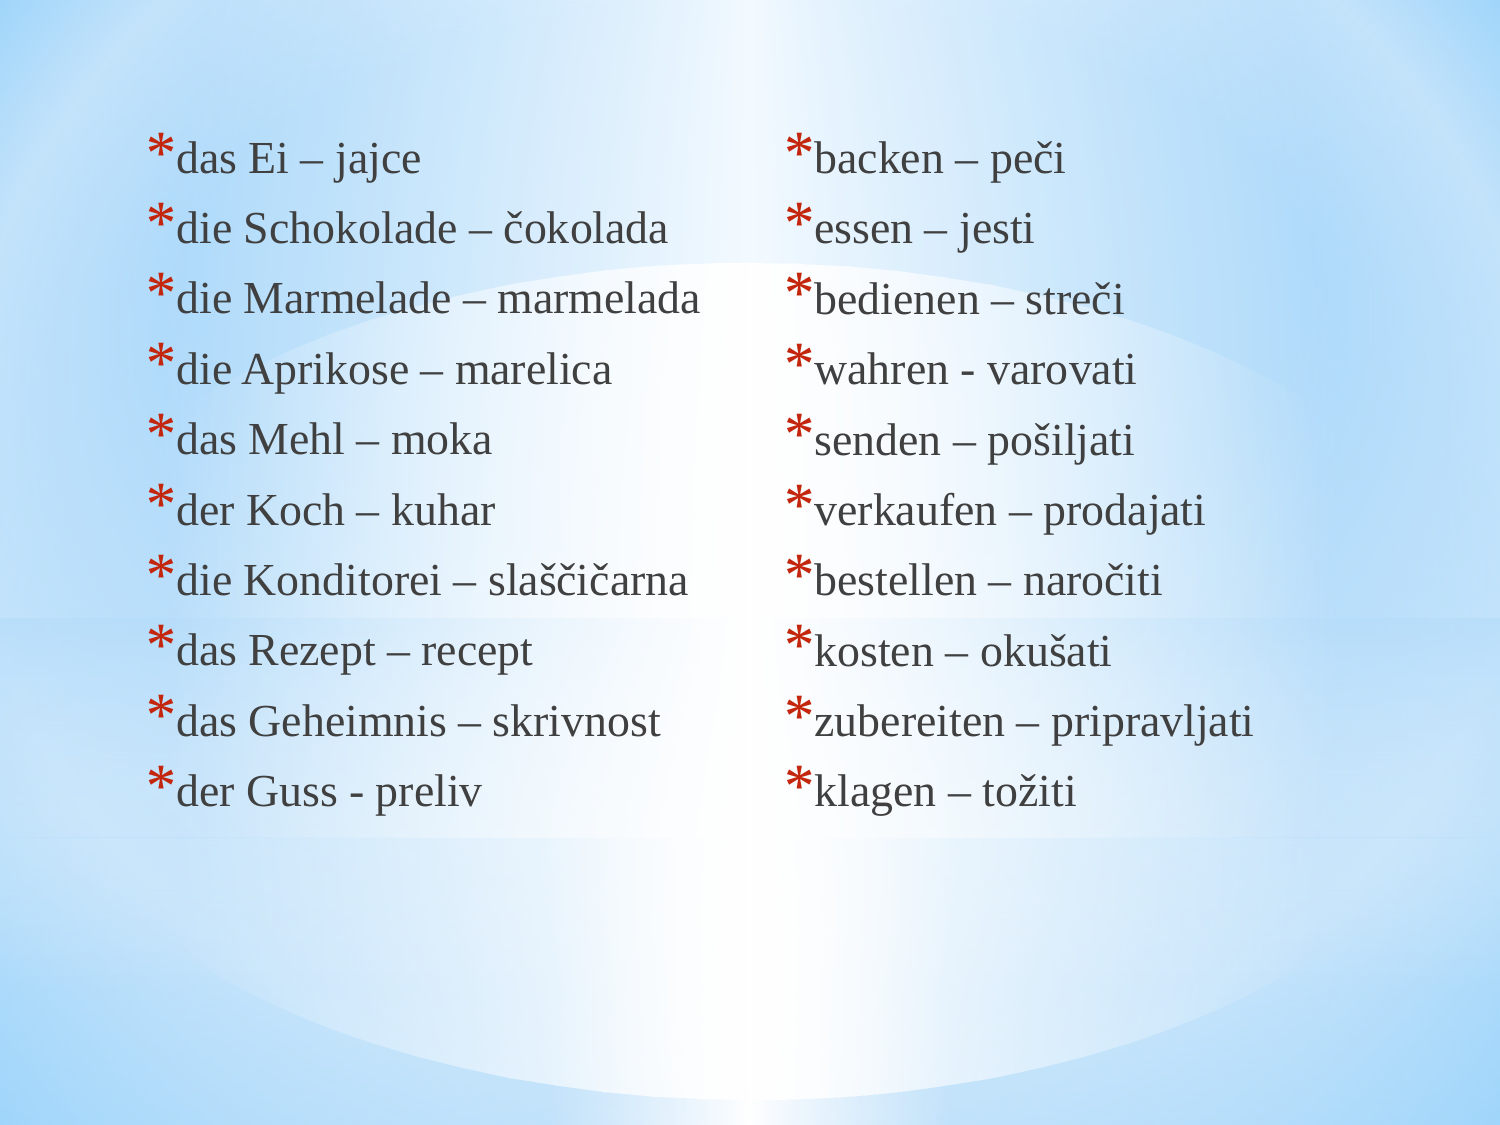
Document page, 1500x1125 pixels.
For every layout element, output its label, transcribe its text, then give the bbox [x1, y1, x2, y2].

list backen – peči essen – jesti bedienen – streči wahren - varovati senden – pošiljati verkaufen – prodajati bestellen – naročiti kosten – okušati zubereiten – pripravljati klagen – tožiti [761, 120, 1353, 1012]
list das Ei – jajce die Schokolade – čokolada die Marmelade – marmelada die Aprikose – marelica das Mehl – moka der Koch – kuhar die Konditorei – slaščičarna das Rezept – recept das Geheimnis – skrivnost der Guss - preliv [123, 120, 737, 1012]
